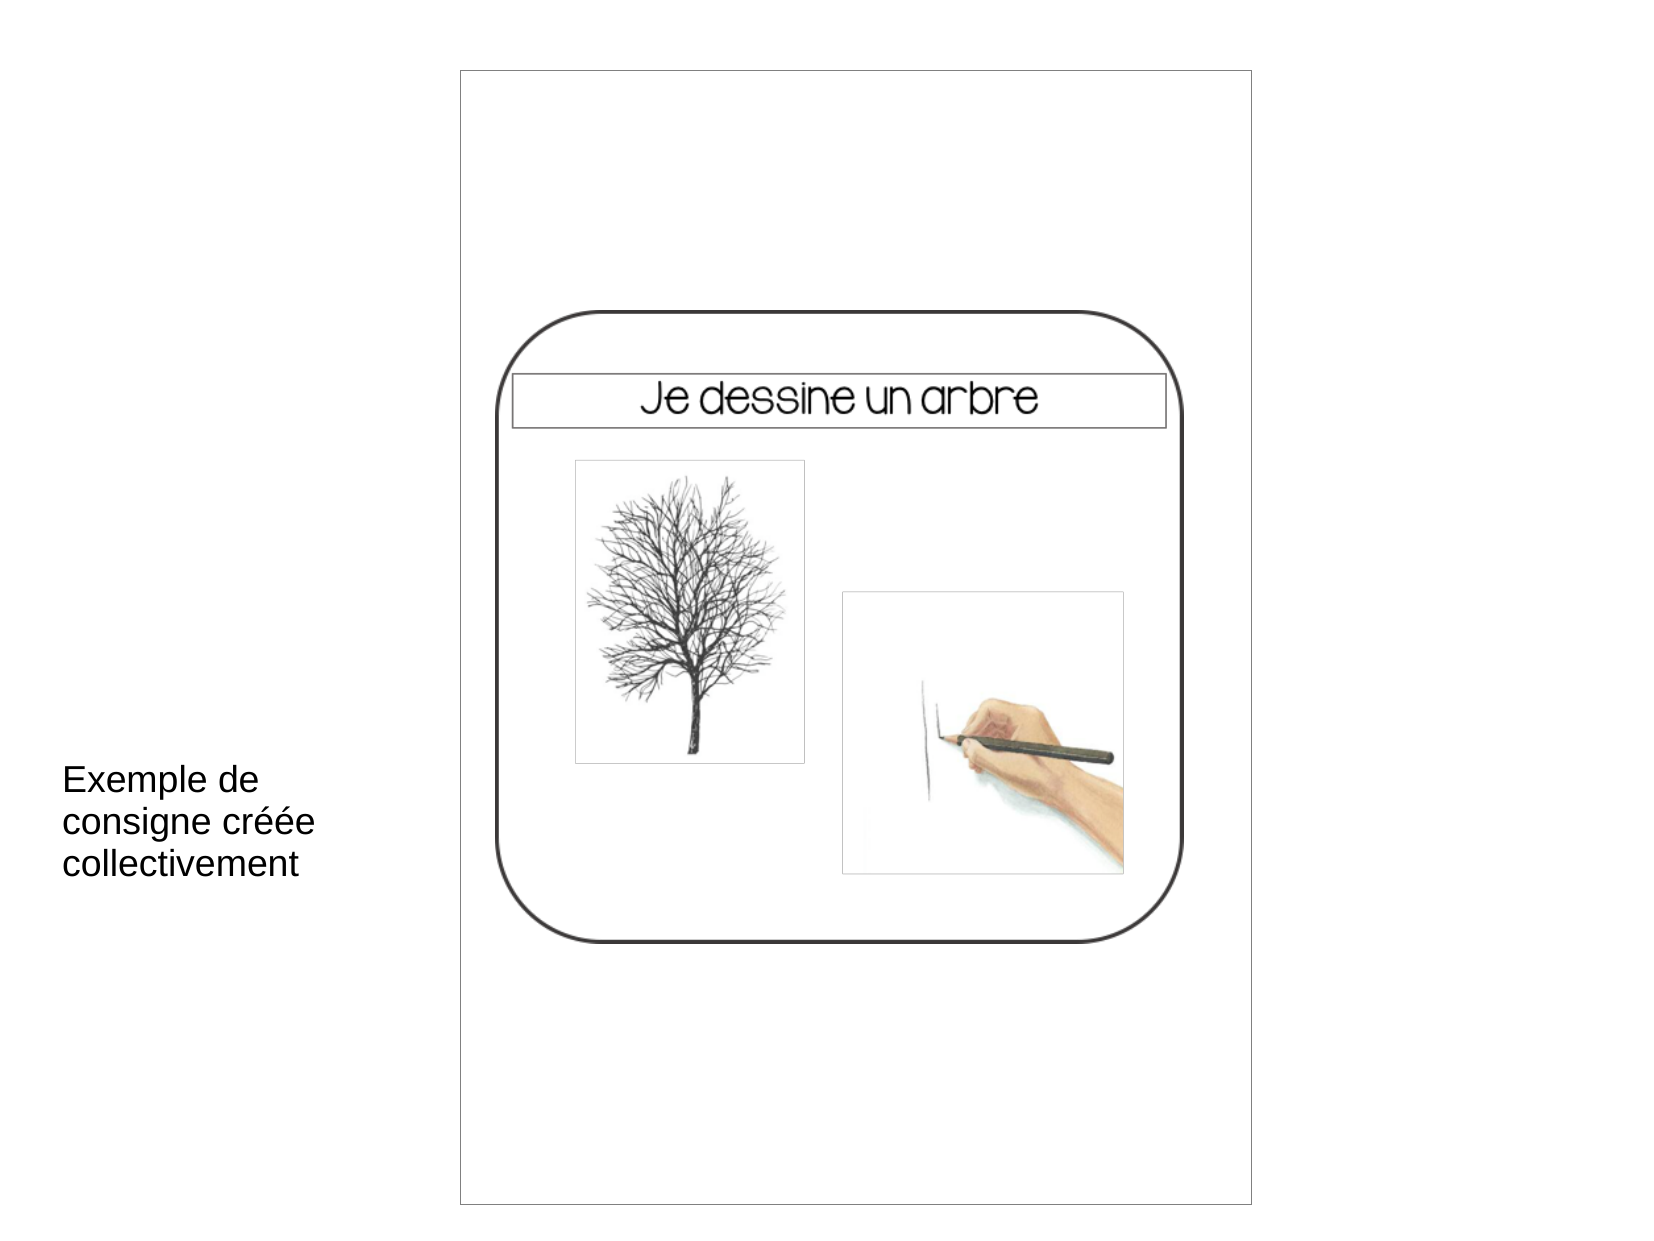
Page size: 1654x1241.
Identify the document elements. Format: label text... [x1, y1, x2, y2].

picture [495, 310, 1184, 944]
text_box Exemple de consigne créée collectivement [47, 751, 343, 893]
